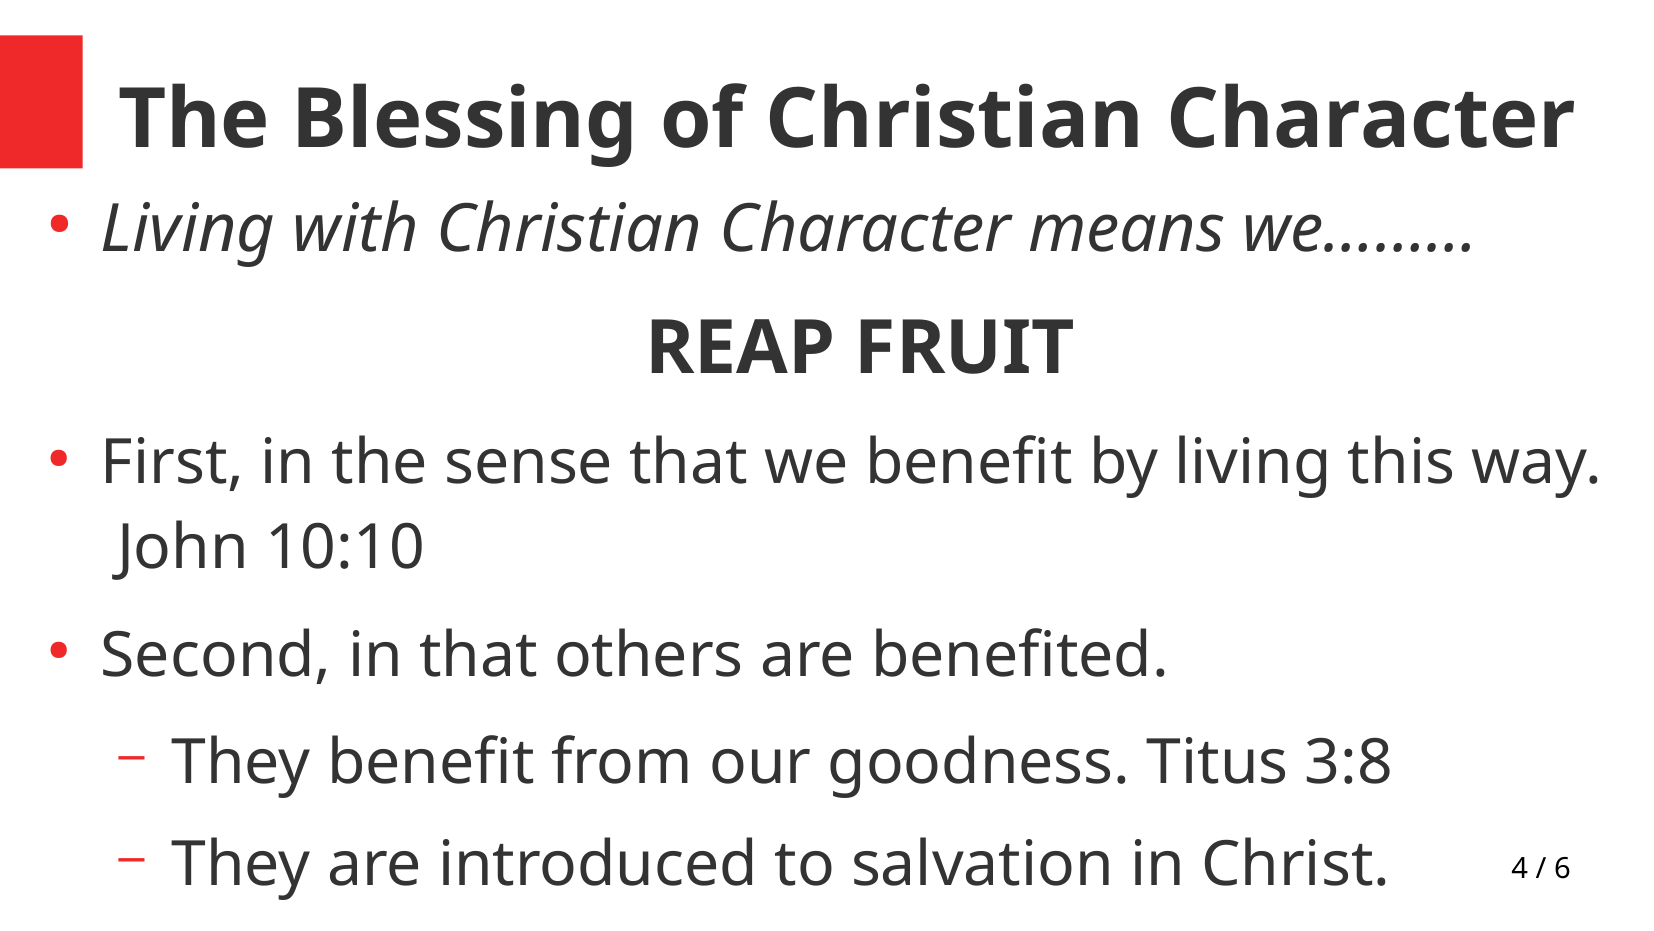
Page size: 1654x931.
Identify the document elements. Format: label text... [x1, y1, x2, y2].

title The Blessing of Christian Character [118, 1, 1636, 228]
list Living with Christian Character means we……… REAP FRUIT First, in the sense that we benefit by living this way. John 10:10 Second, in that others are benefited. They benefit from our goodness. Titus 3:8 They are introduced to salvation in Christ. [30, 180, 1621, 931]
